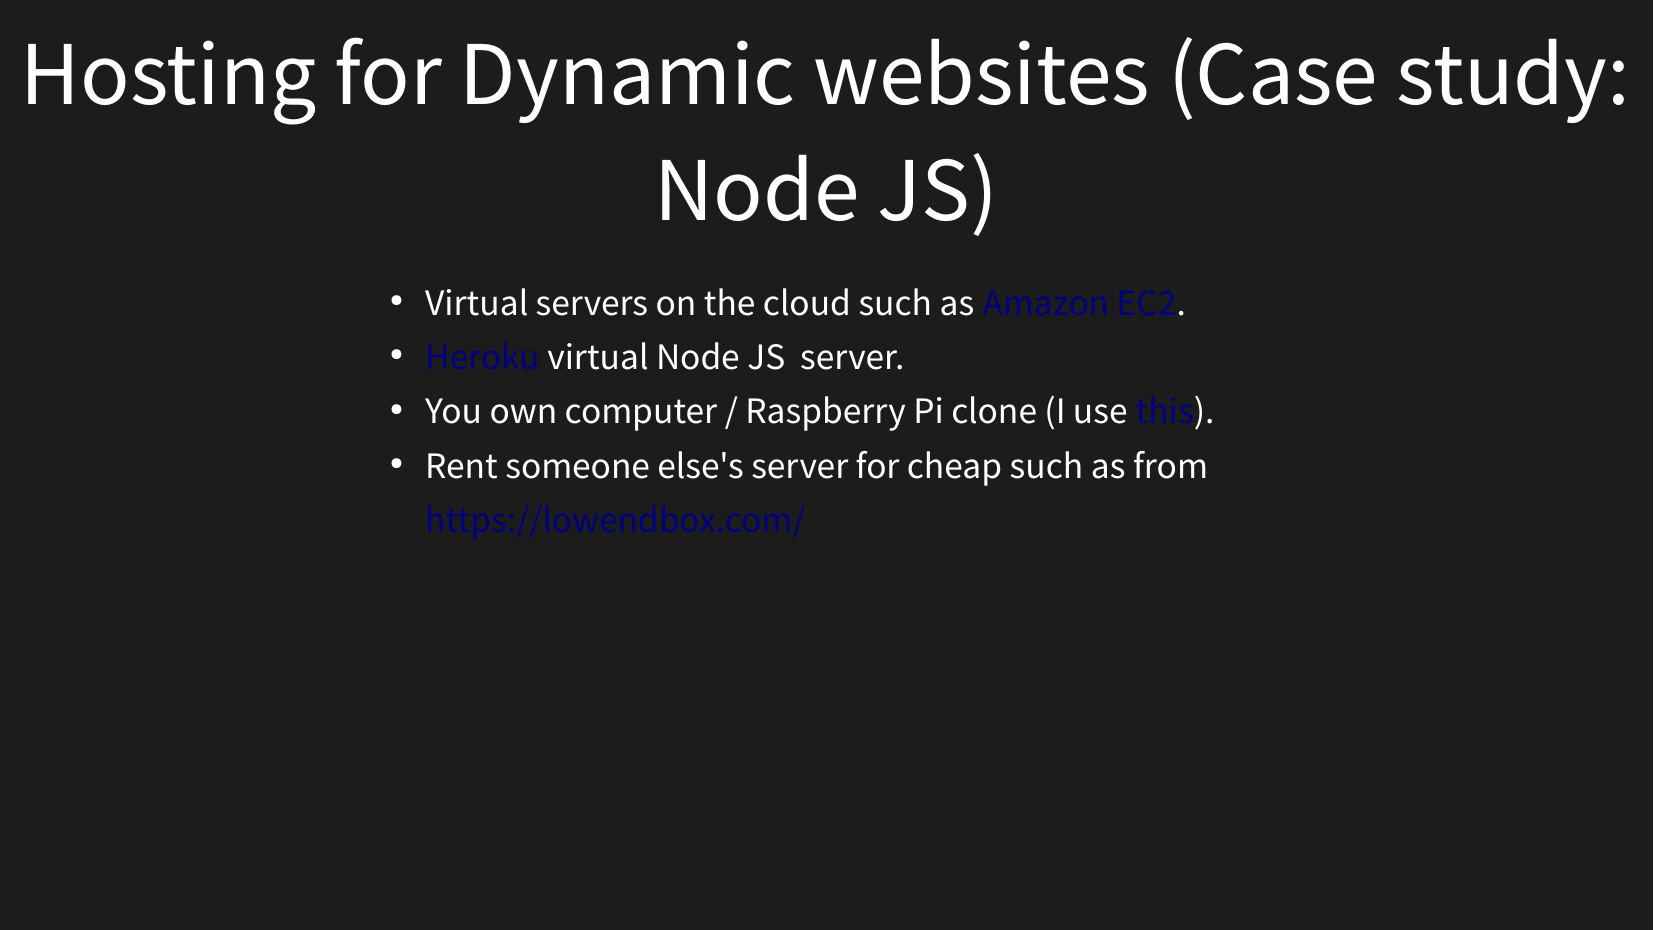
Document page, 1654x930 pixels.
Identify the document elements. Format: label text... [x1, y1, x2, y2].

title Hosting for Dynamic websites (Case study: Node JS) [0, 14, 1653, 246]
text_box Virtual servers on the cloud such as Amazon EC2. Heroku virtual Node JS server. You own computer / Raspberry Pi clone (I use this). Rent someone else's server for cheap such as from https://lowendbox.com/ [375, 263, 1336, 605]
